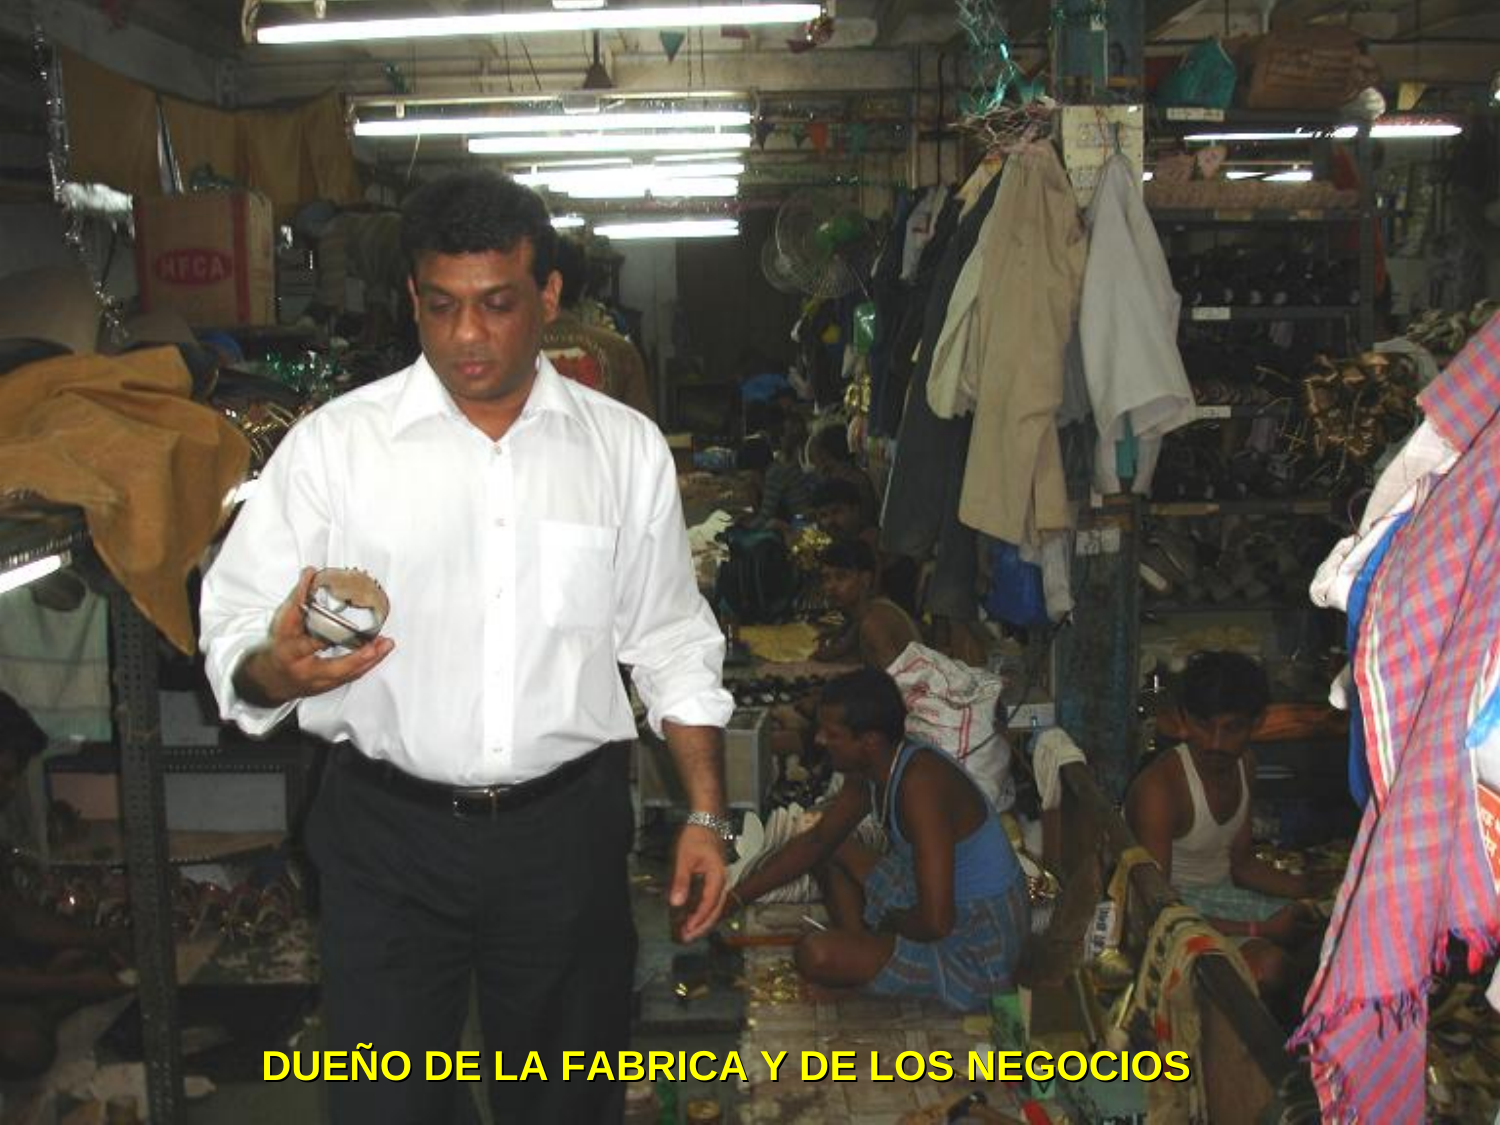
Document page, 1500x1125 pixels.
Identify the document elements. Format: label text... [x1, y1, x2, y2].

picture [0, 0, 1500, 1125]
text_box DUEÑO DE LA FABRICA Y DE LOS NEGOCIOS [64, 1031, 1388, 1097]
